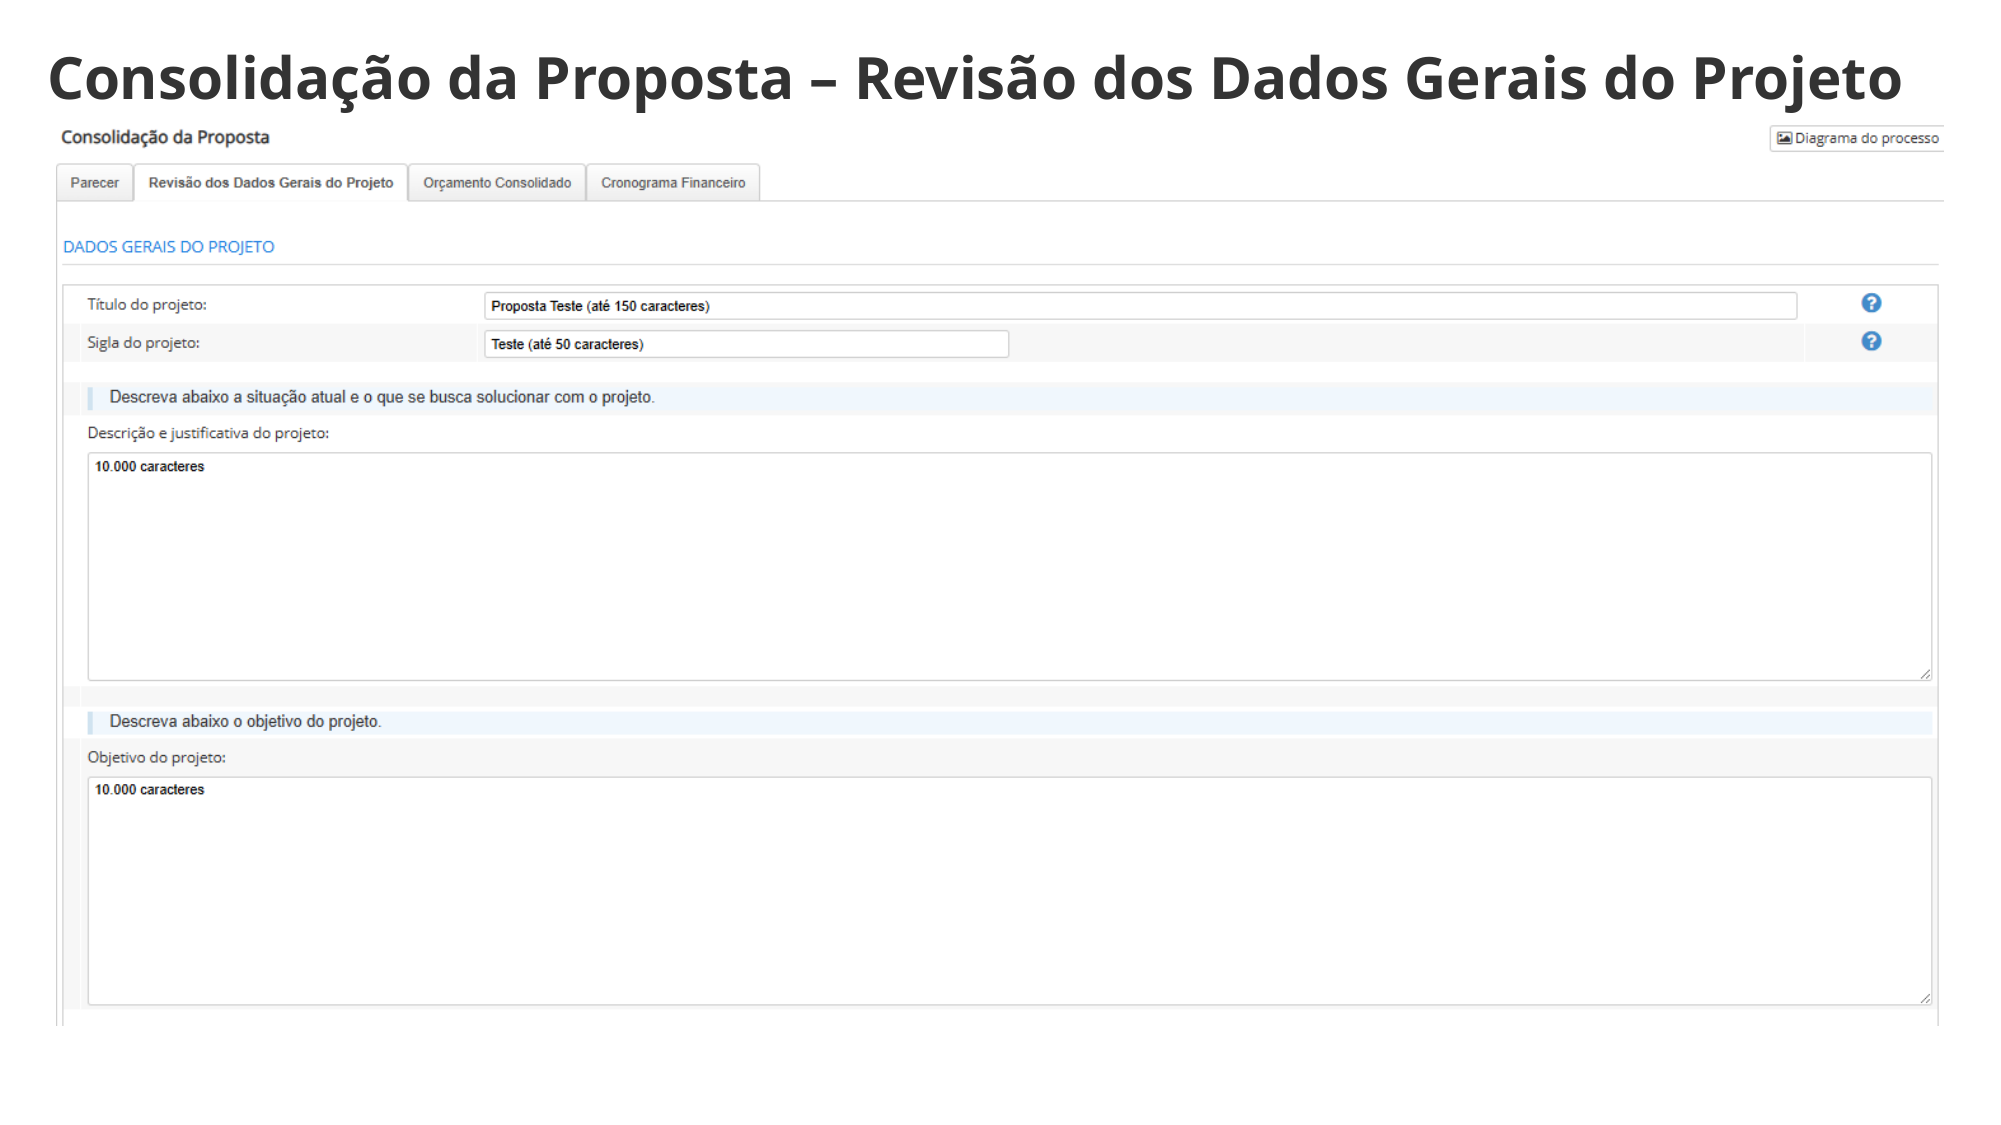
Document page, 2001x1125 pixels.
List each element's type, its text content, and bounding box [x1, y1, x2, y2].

title Consolidação da Proposta – Revisão dos Dados Gerais do Projeto [32, 29, 1982, 120]
picture [56, 119, 1944, 1027]
